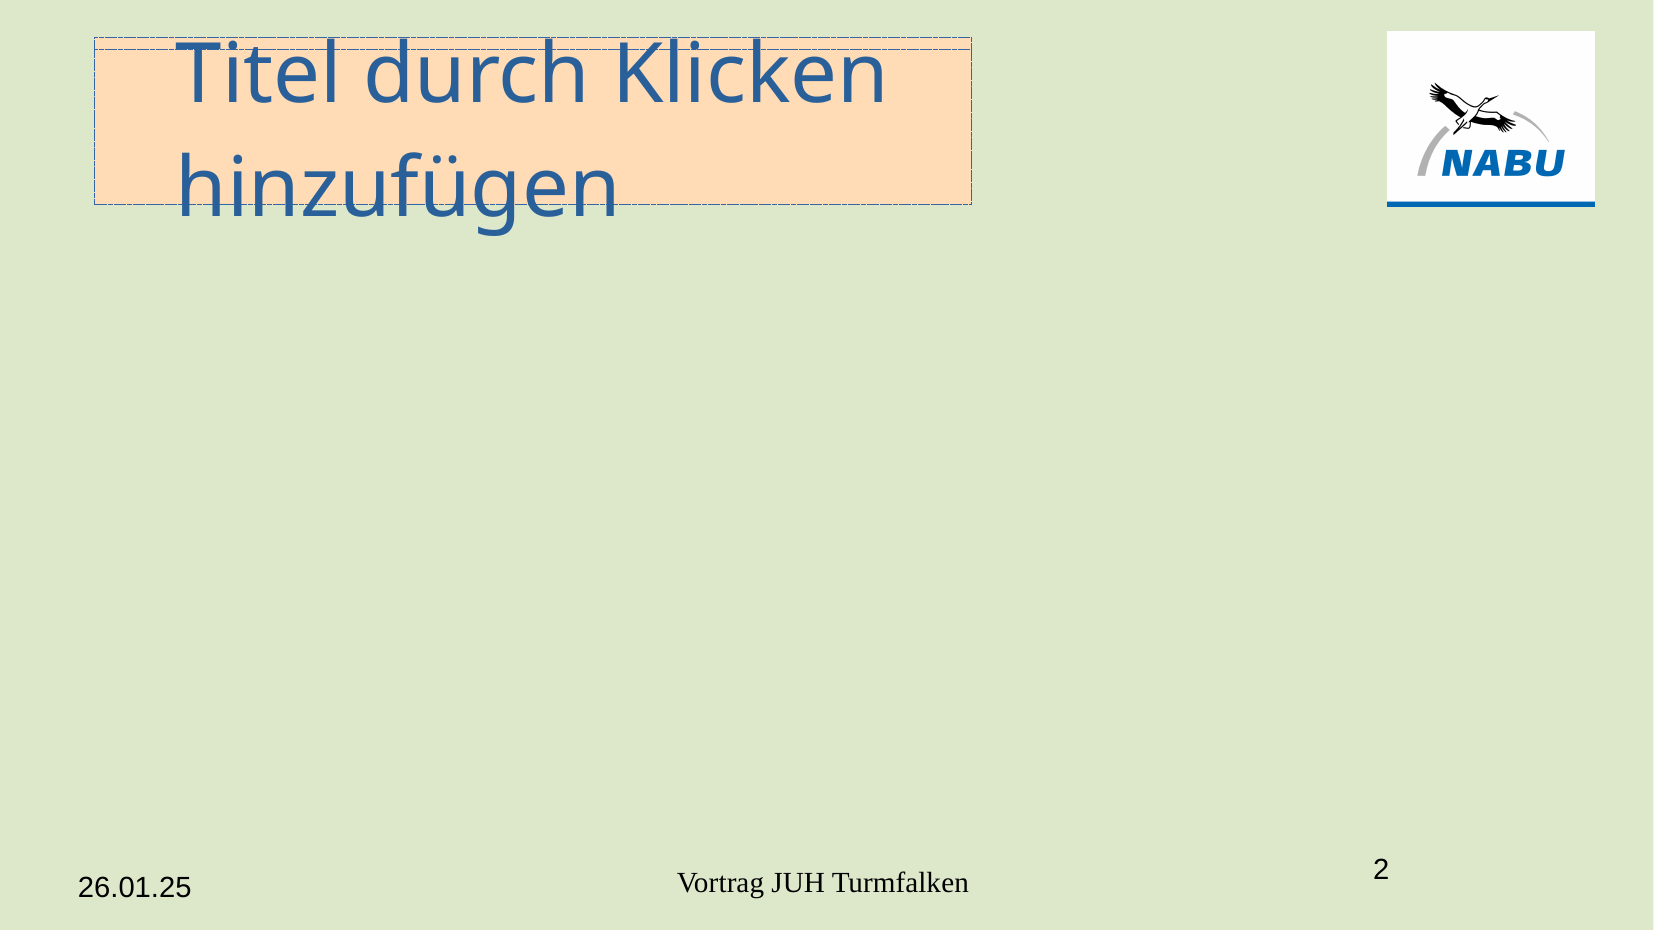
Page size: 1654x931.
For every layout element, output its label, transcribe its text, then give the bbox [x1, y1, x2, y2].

title Turmflken [94, 37, 972, 49]
picture [1387, 31, 1595, 207]
title Titel durch Klicken hinzufügen [94, 49, 972, 205]
